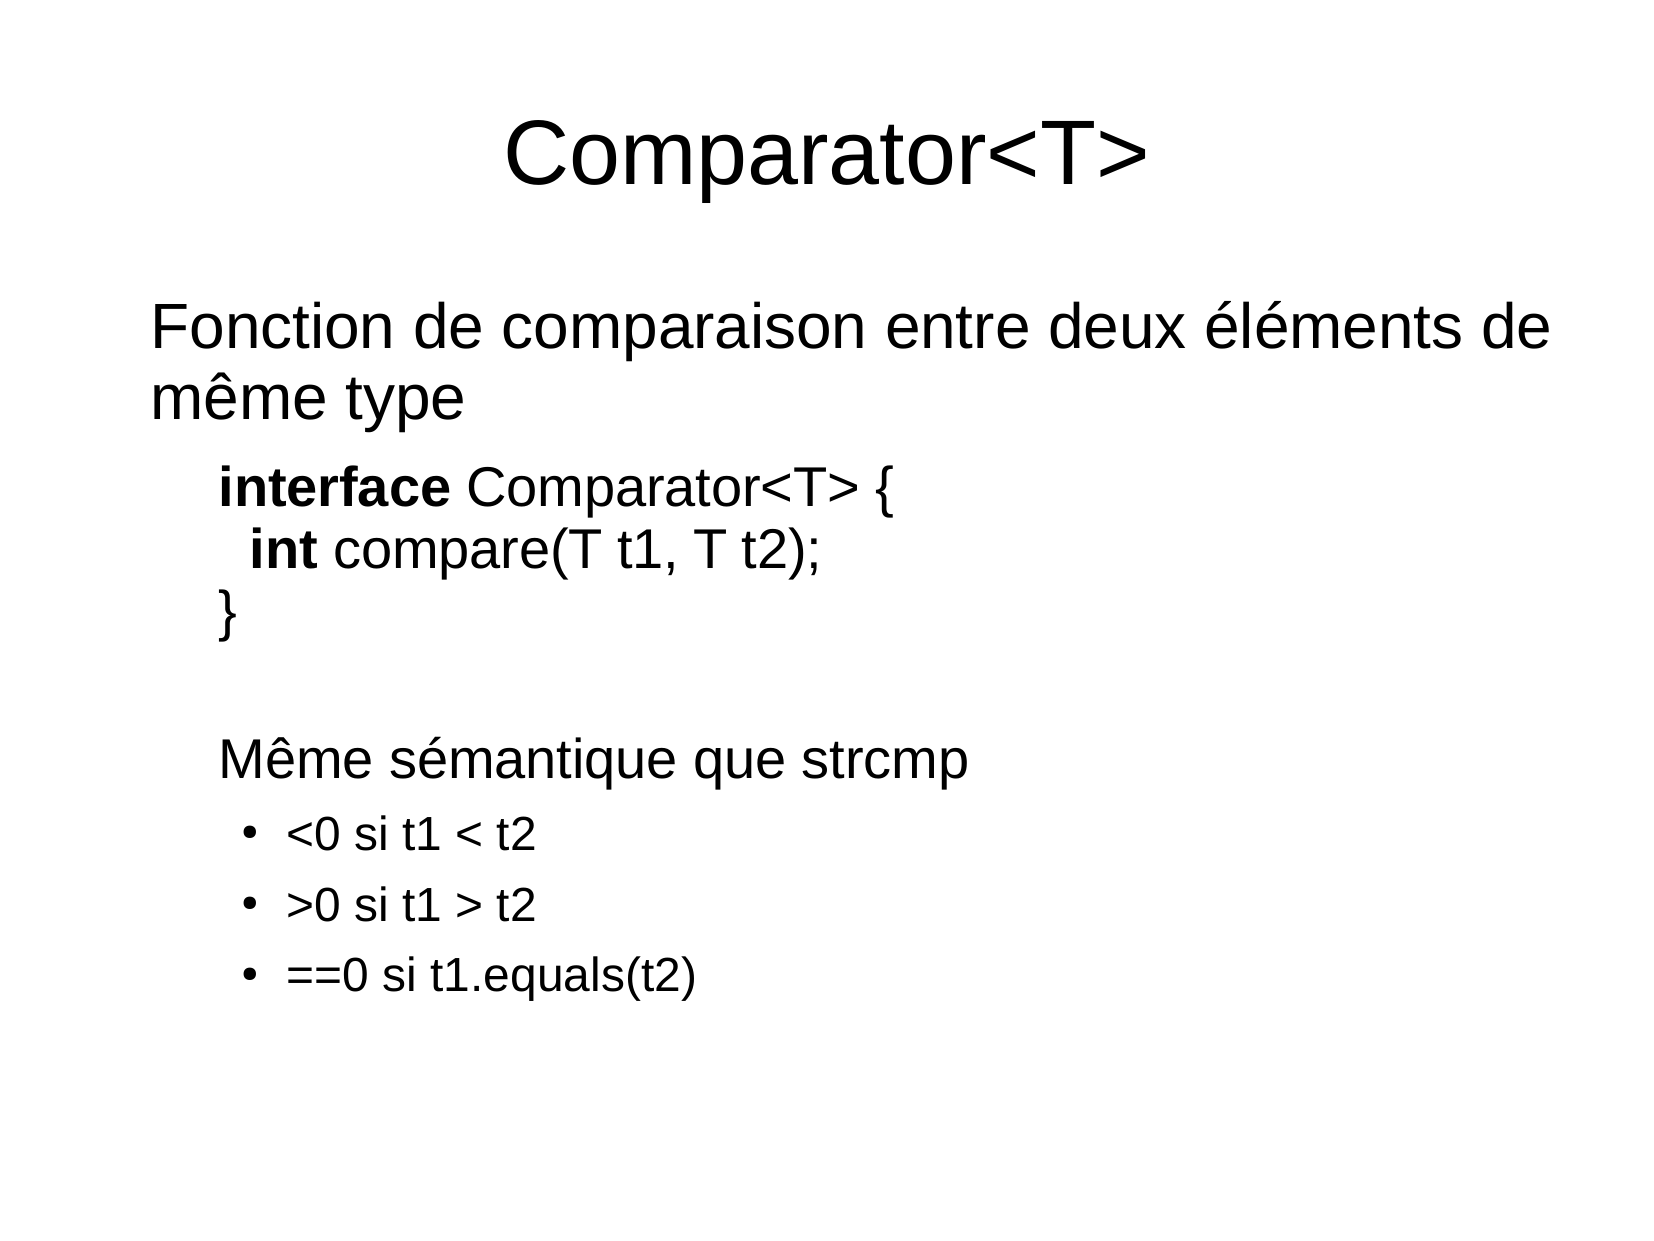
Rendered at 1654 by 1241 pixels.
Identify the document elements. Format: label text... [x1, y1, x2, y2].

list Fonction de comparaison entre deux éléments de même type interface Comparator<T> { int compare(T t1, T t2); } Même sémantique que strcmp <0 si t1 < t2 >0 si t1 > t2 ==0 si t1.equals(t2) [82, 290, 1571, 1010]
title Comparator<T> [82, 49, 1571, 257]
